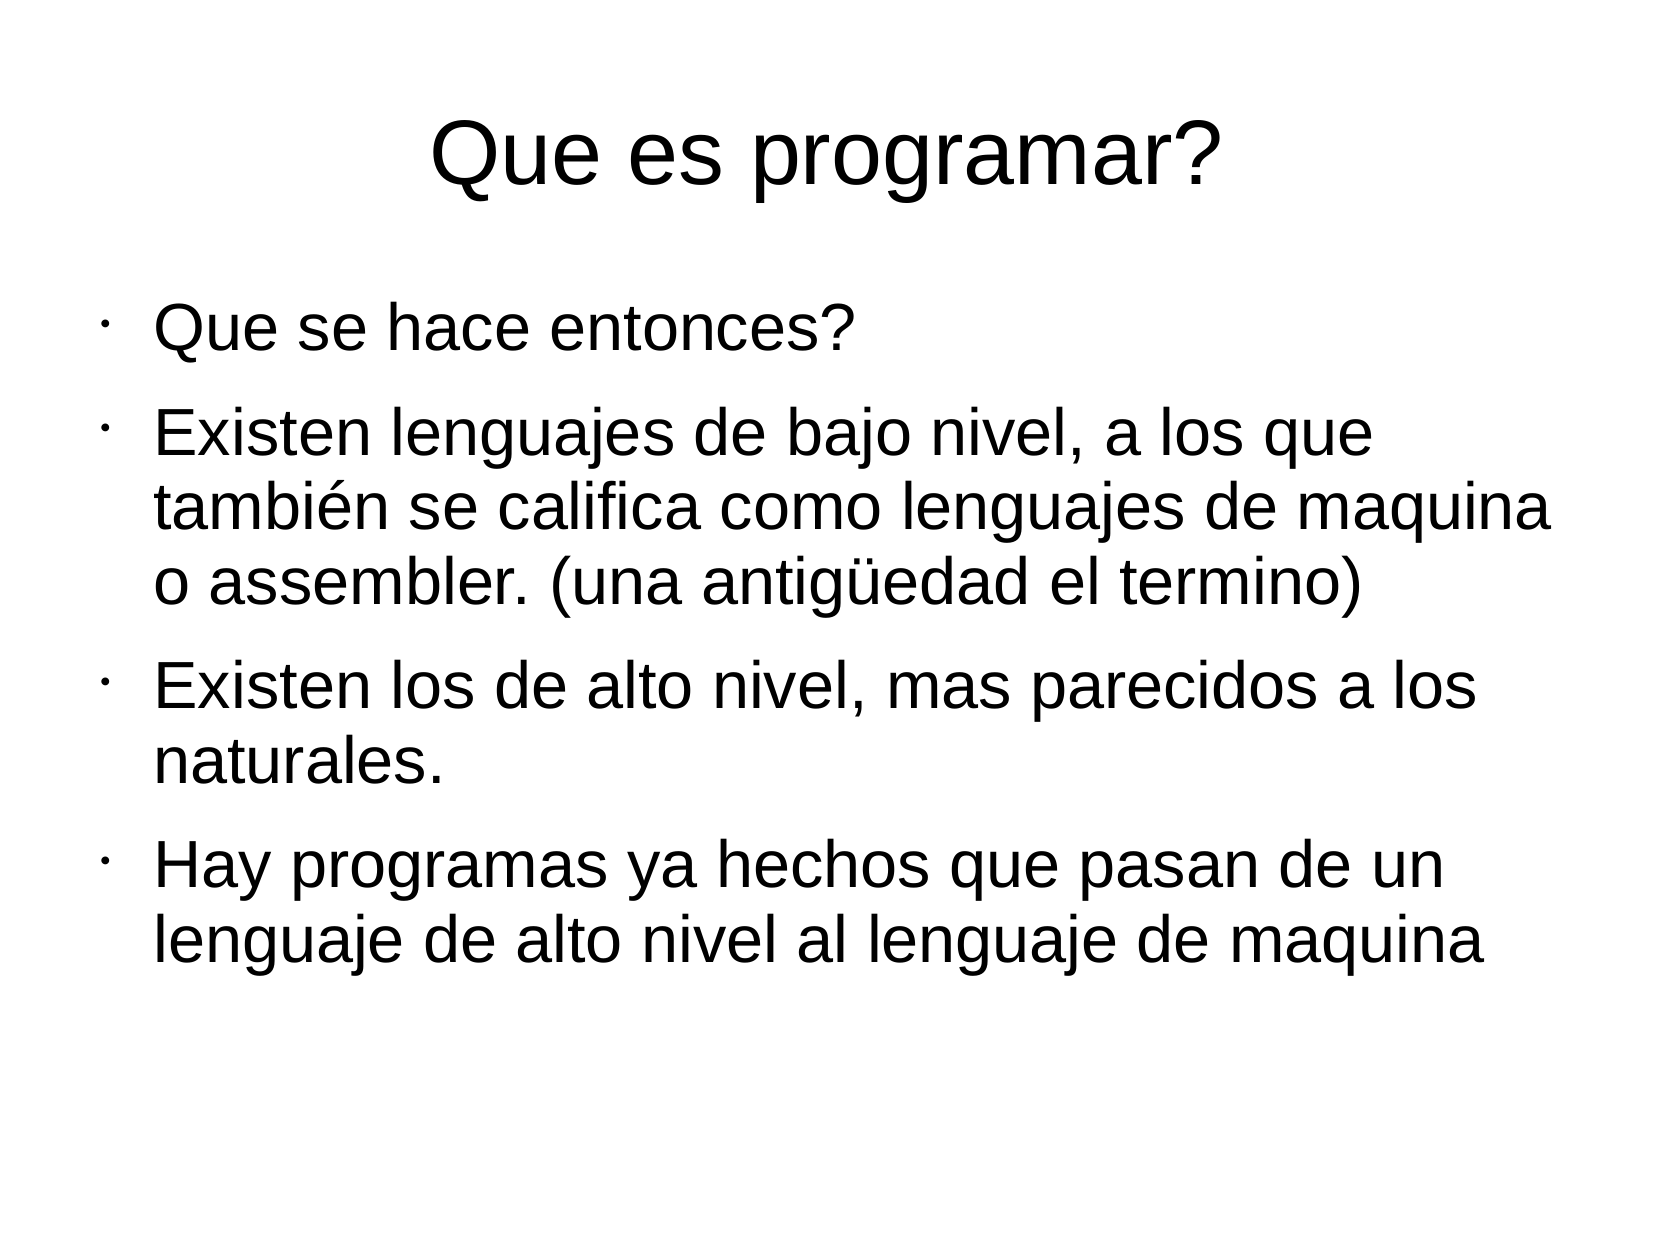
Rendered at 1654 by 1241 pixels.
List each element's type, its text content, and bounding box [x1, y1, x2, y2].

list Que se hace entonces? Existen lenguajes de bajo nivel, a los que también se califica como lenguajes de maquina o assembler. (una antigüedad el termino) Existen los de alto nivel, mas parecidos a los naturales. Hay programas ya hechos que pasan de un lenguaje de alto nivel al lenguaje de maquina [82, 290, 1571, 1010]
title Que es programar? [82, 49, 1571, 257]
